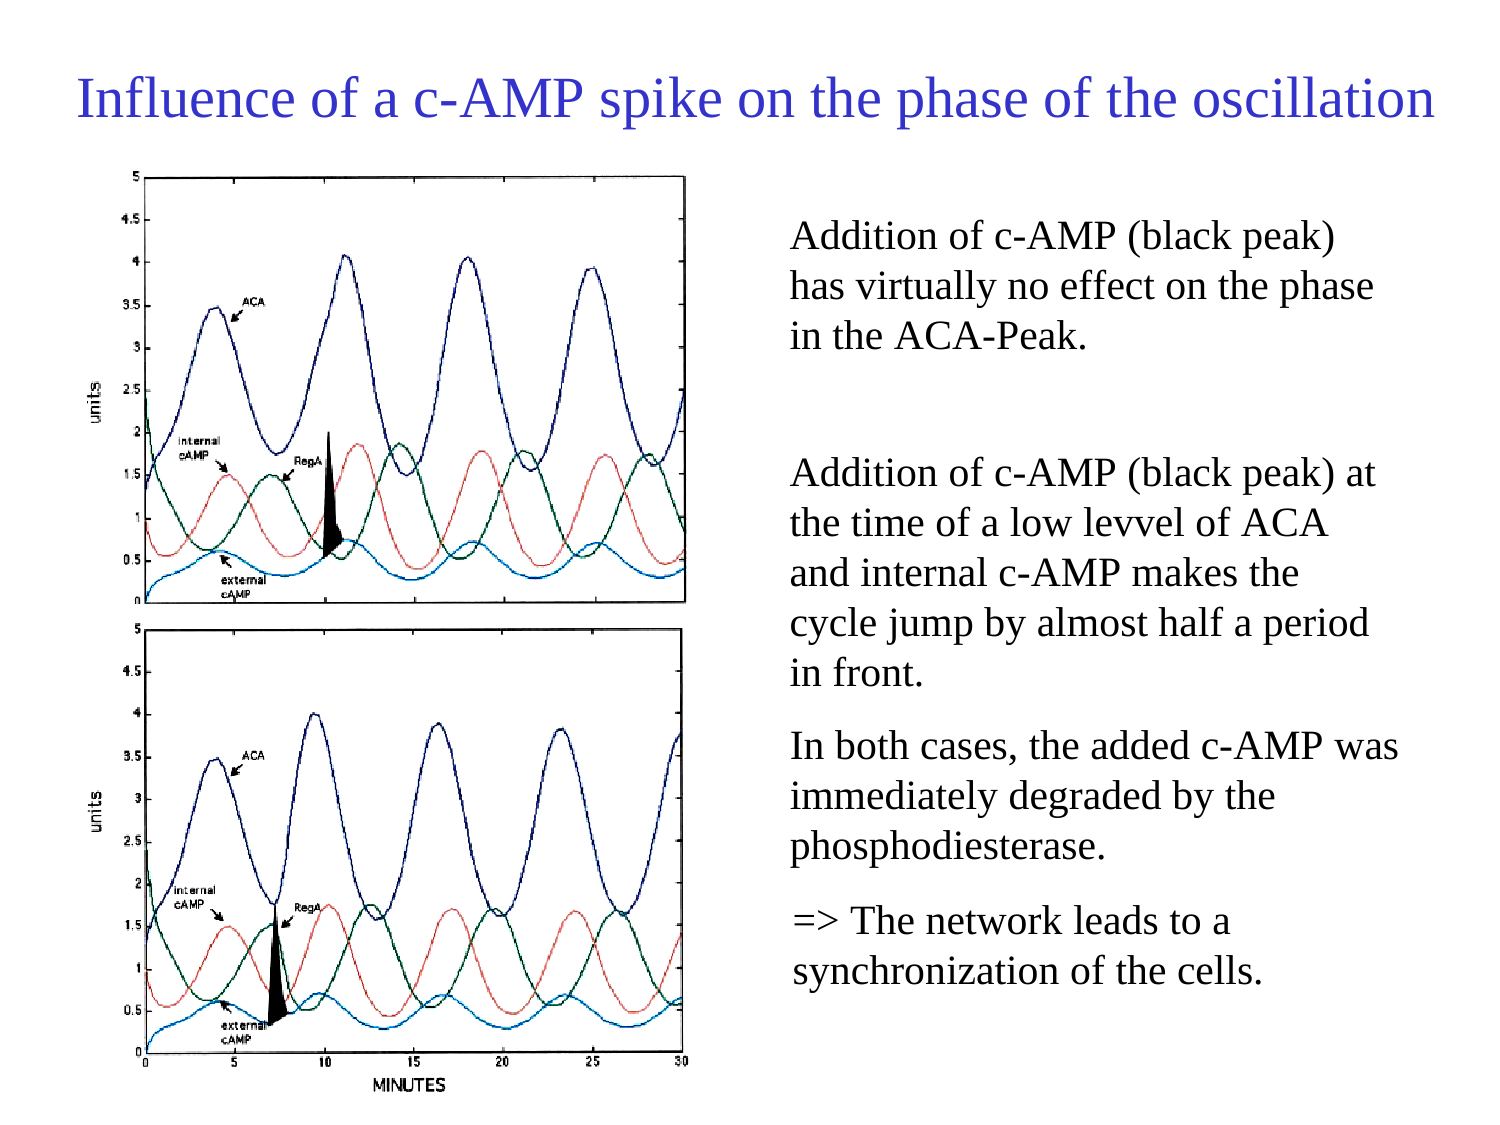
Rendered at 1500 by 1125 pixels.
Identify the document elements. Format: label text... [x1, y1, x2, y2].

picture [75, 162, 713, 1101]
text_box Addition of c-AMP (black peak) at the time of a low levvel of ACA and internal c-AMP makes the cycle jump by almost half a period in front. [774, 437, 1413, 704]
title Influence of a c-AMP spike on the phase of the oscillation [50, 0, 1463, 188]
text_box Addition of c-AMP (black peak) has virtually no effect on the phase in the ACA-Peak. [774, 200, 1413, 366]
text_box => The network leads to a synchronization of the cells. [777, 884, 1338, 1001]
text_box In both cases, the added c-AMP was immediately degraded by the phosphodiesterase. [774, 709, 1498, 876]
